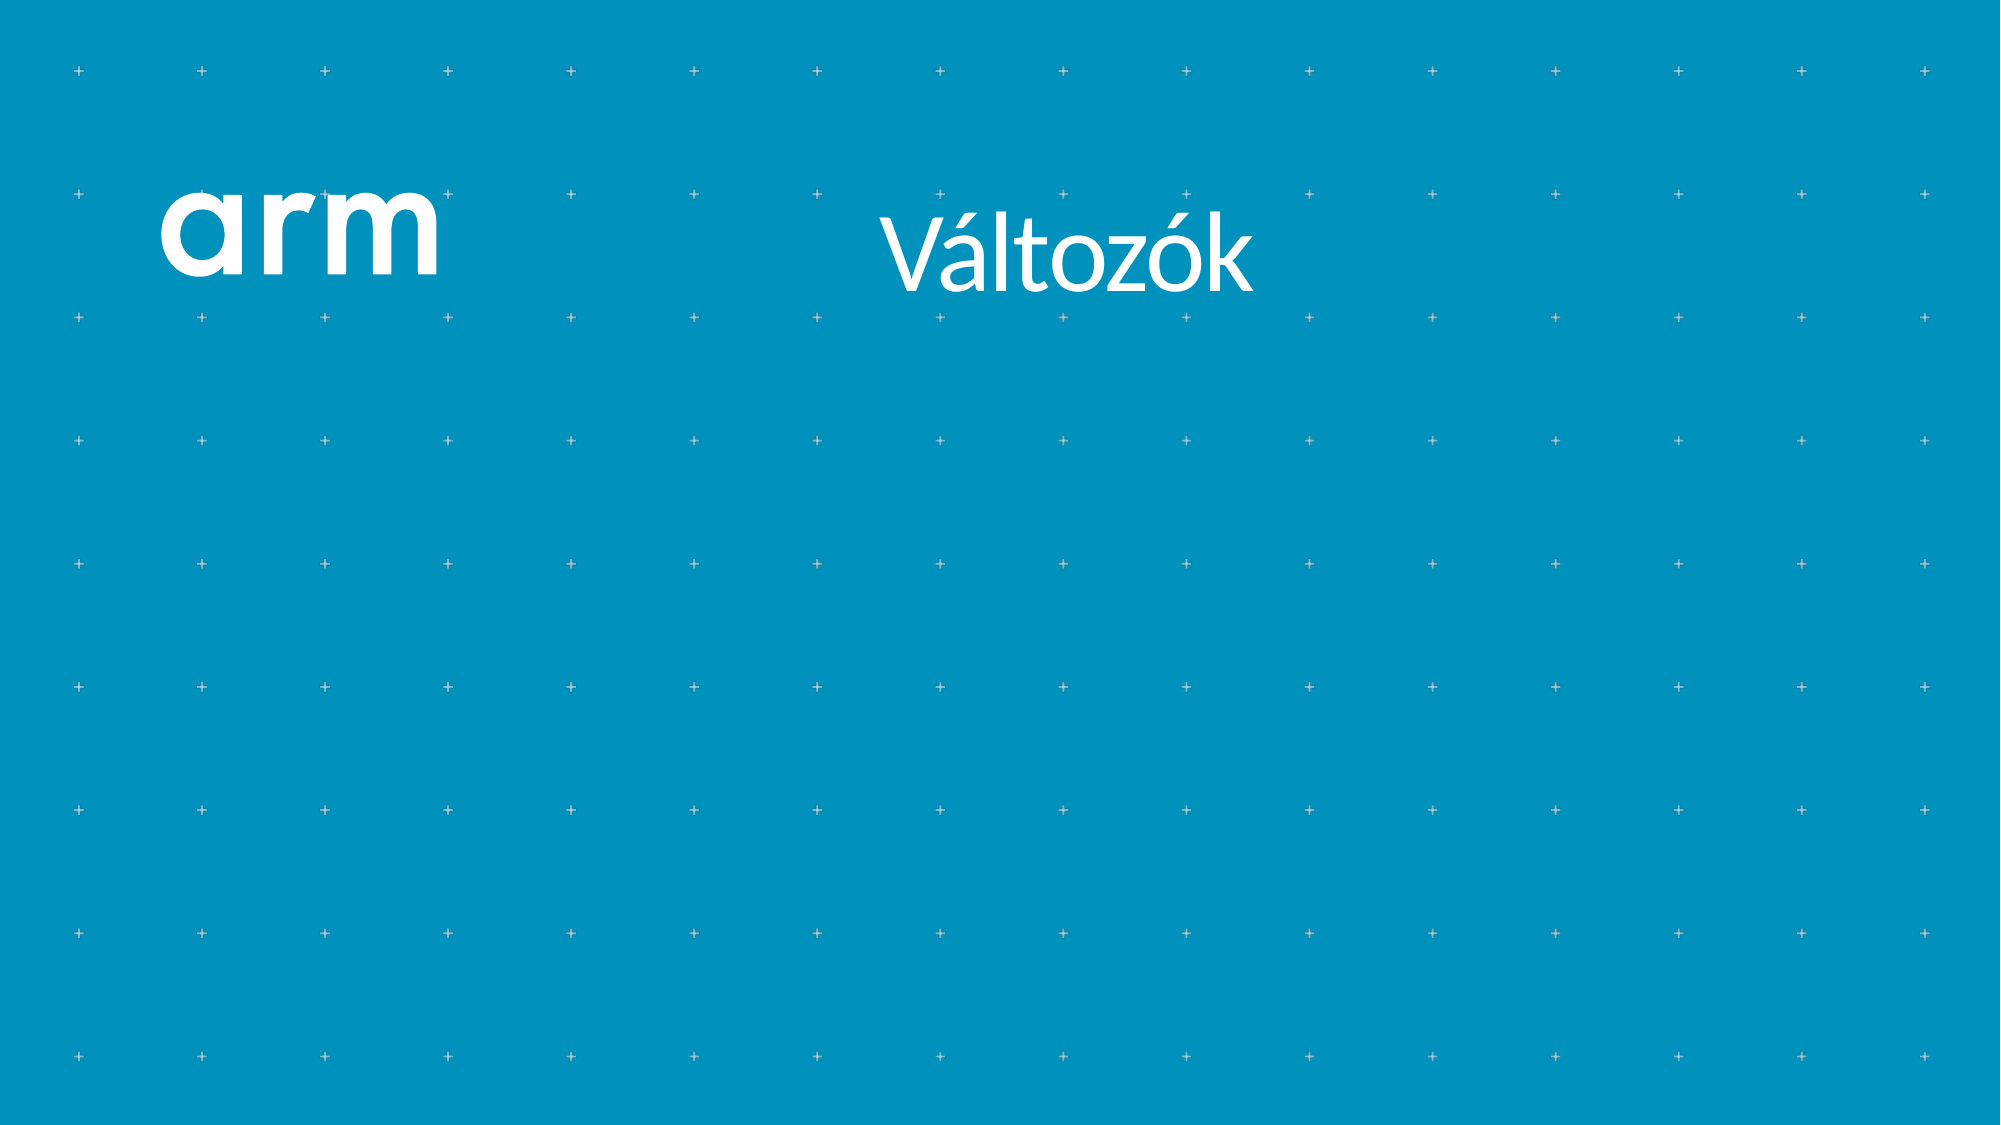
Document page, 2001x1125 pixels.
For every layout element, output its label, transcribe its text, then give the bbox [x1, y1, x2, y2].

title Változók [879, 198, 1839, 448]
